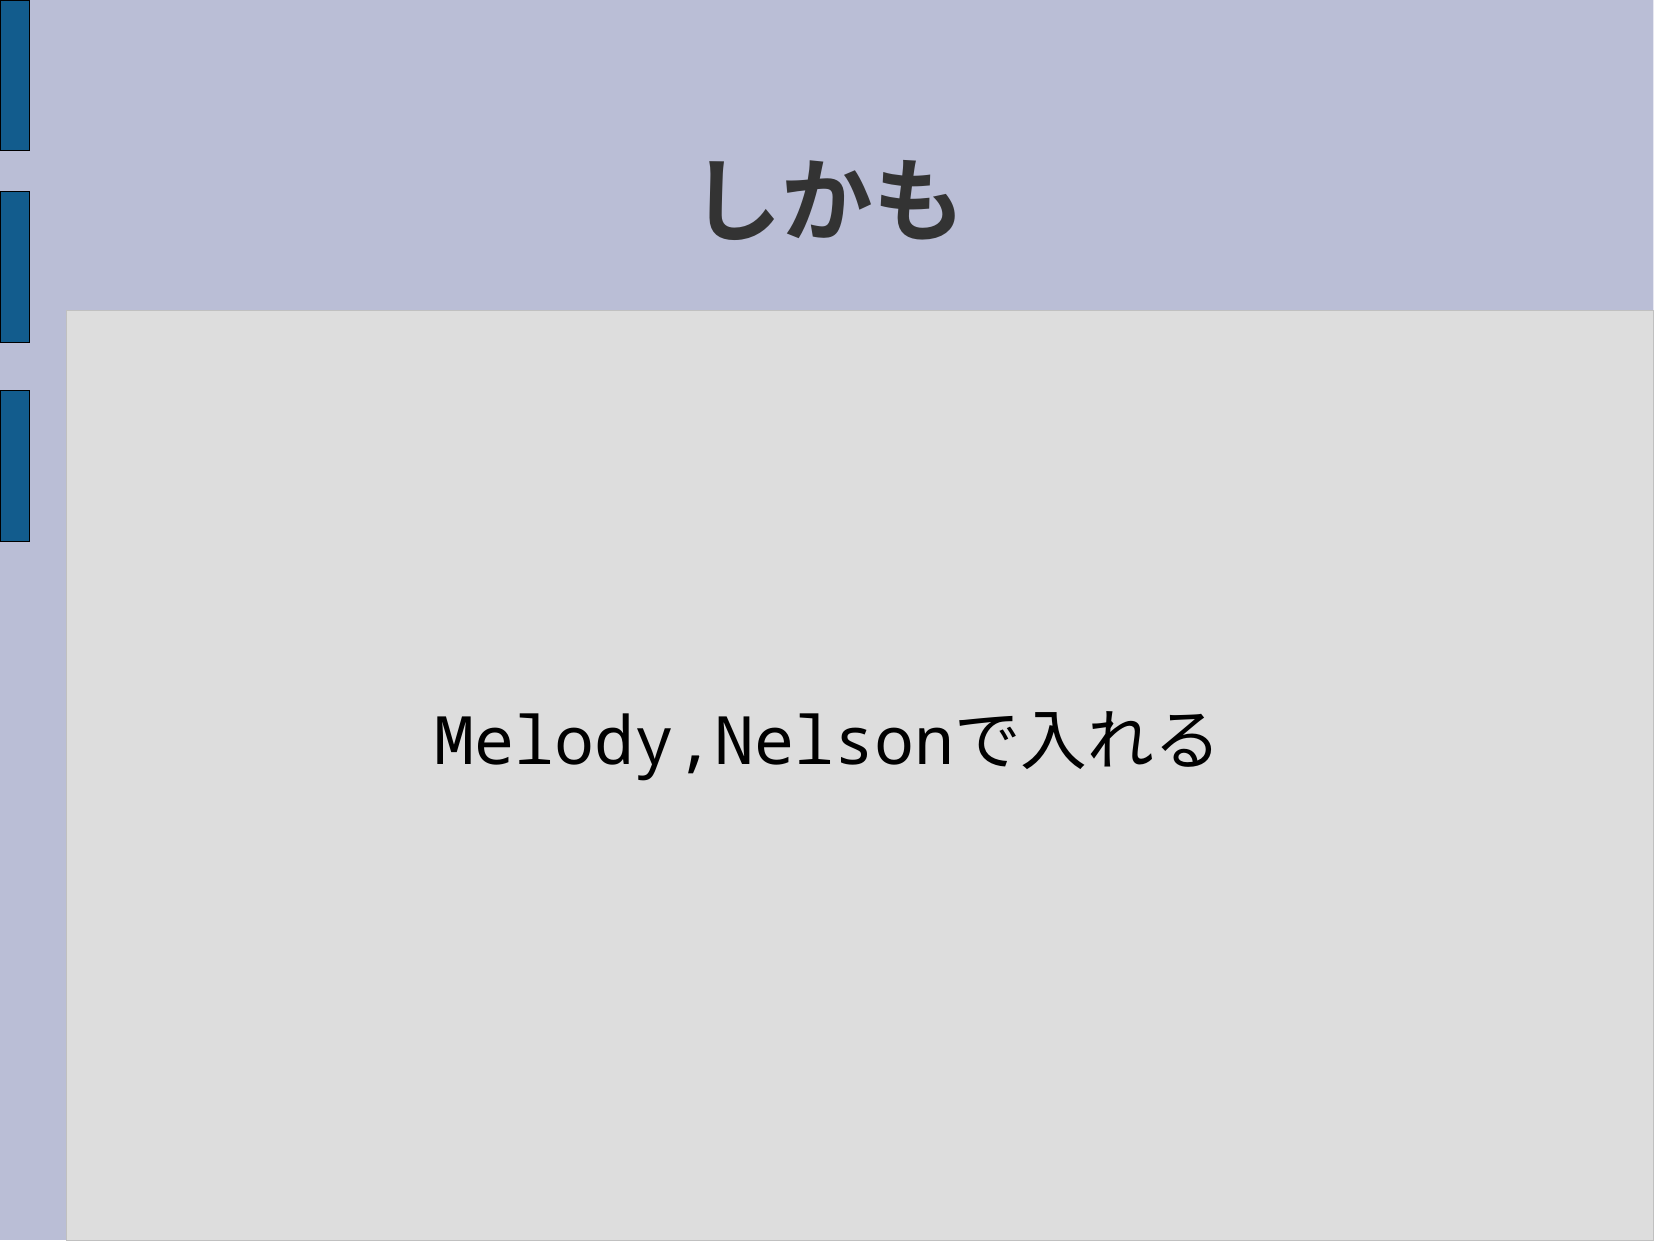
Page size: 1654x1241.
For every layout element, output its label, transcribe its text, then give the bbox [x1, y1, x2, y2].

subtitle Melody,Nelsonで入れる [121, 352, 1534, 1119]
title しかも [121, 98, 1534, 291]
